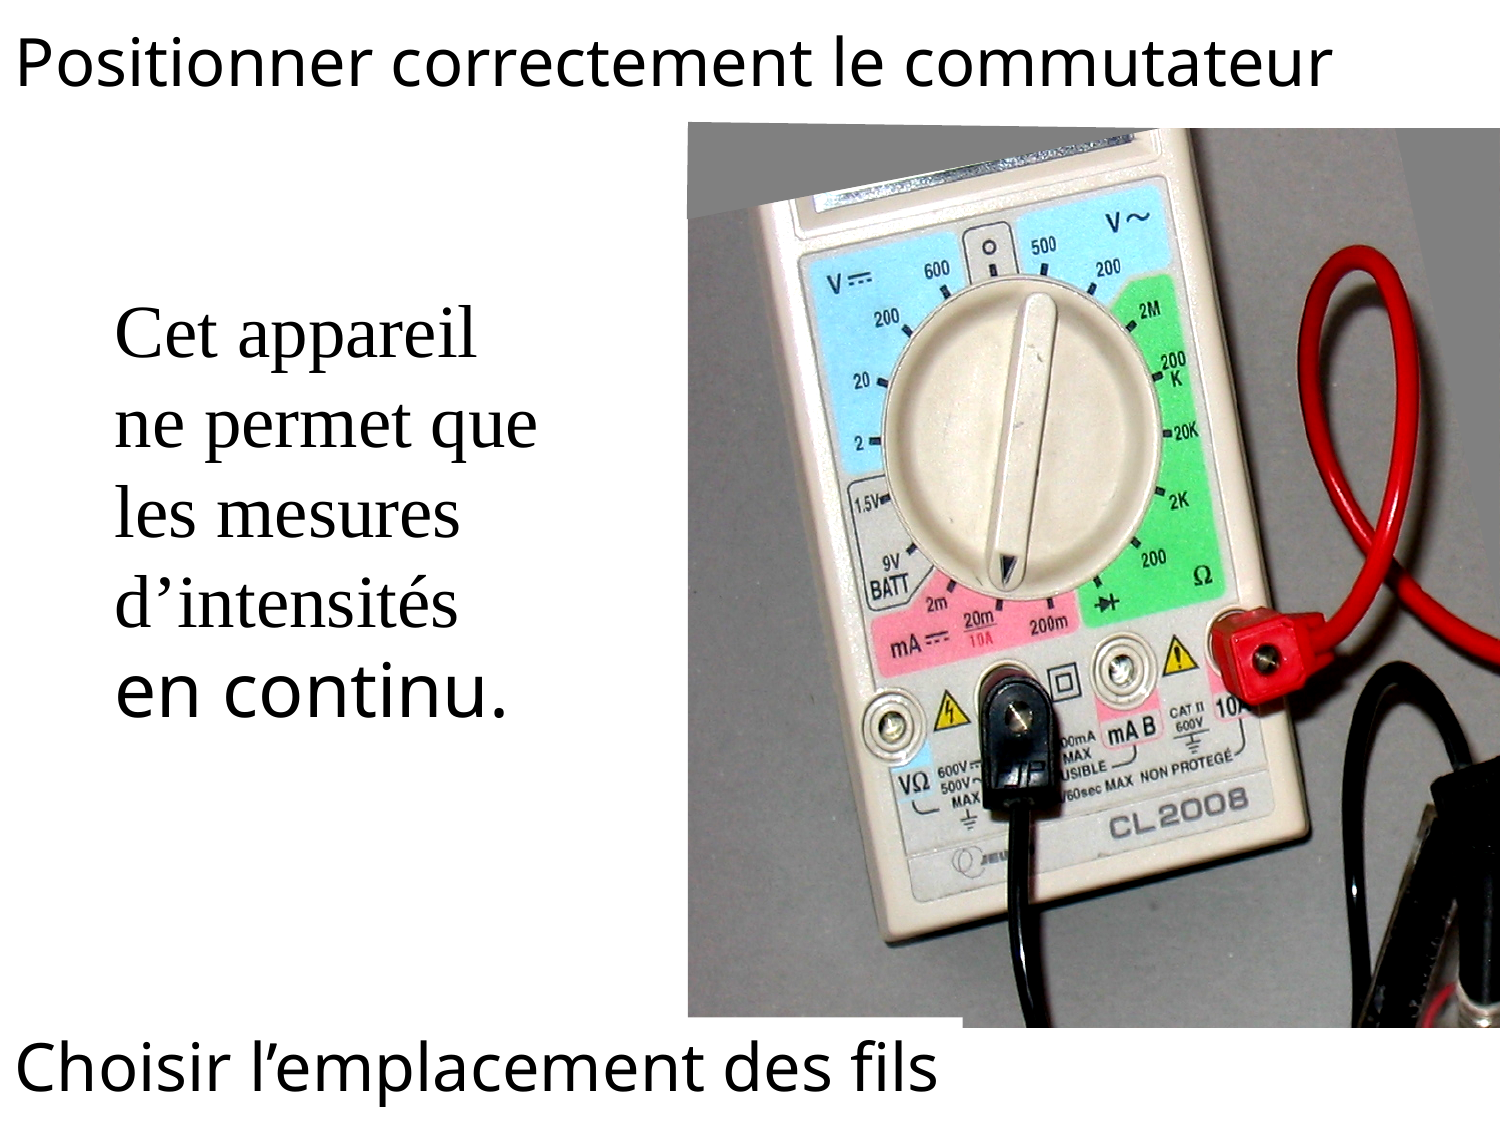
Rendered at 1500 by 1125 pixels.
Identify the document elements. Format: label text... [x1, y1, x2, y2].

text_box Cet appareil ne permet que les mesures d’intensités en continu. [99, 274, 563, 741]
text_box Positionner correctement le commutateur [0, 12, 1363, 108]
text_box [1395, 128, 1500, 614]
text_box Choisir l’emplacement des fils [0, 1017, 963, 1113]
picture [687, 128, 1500, 1028]
text_box [686, 121, 1161, 220]
